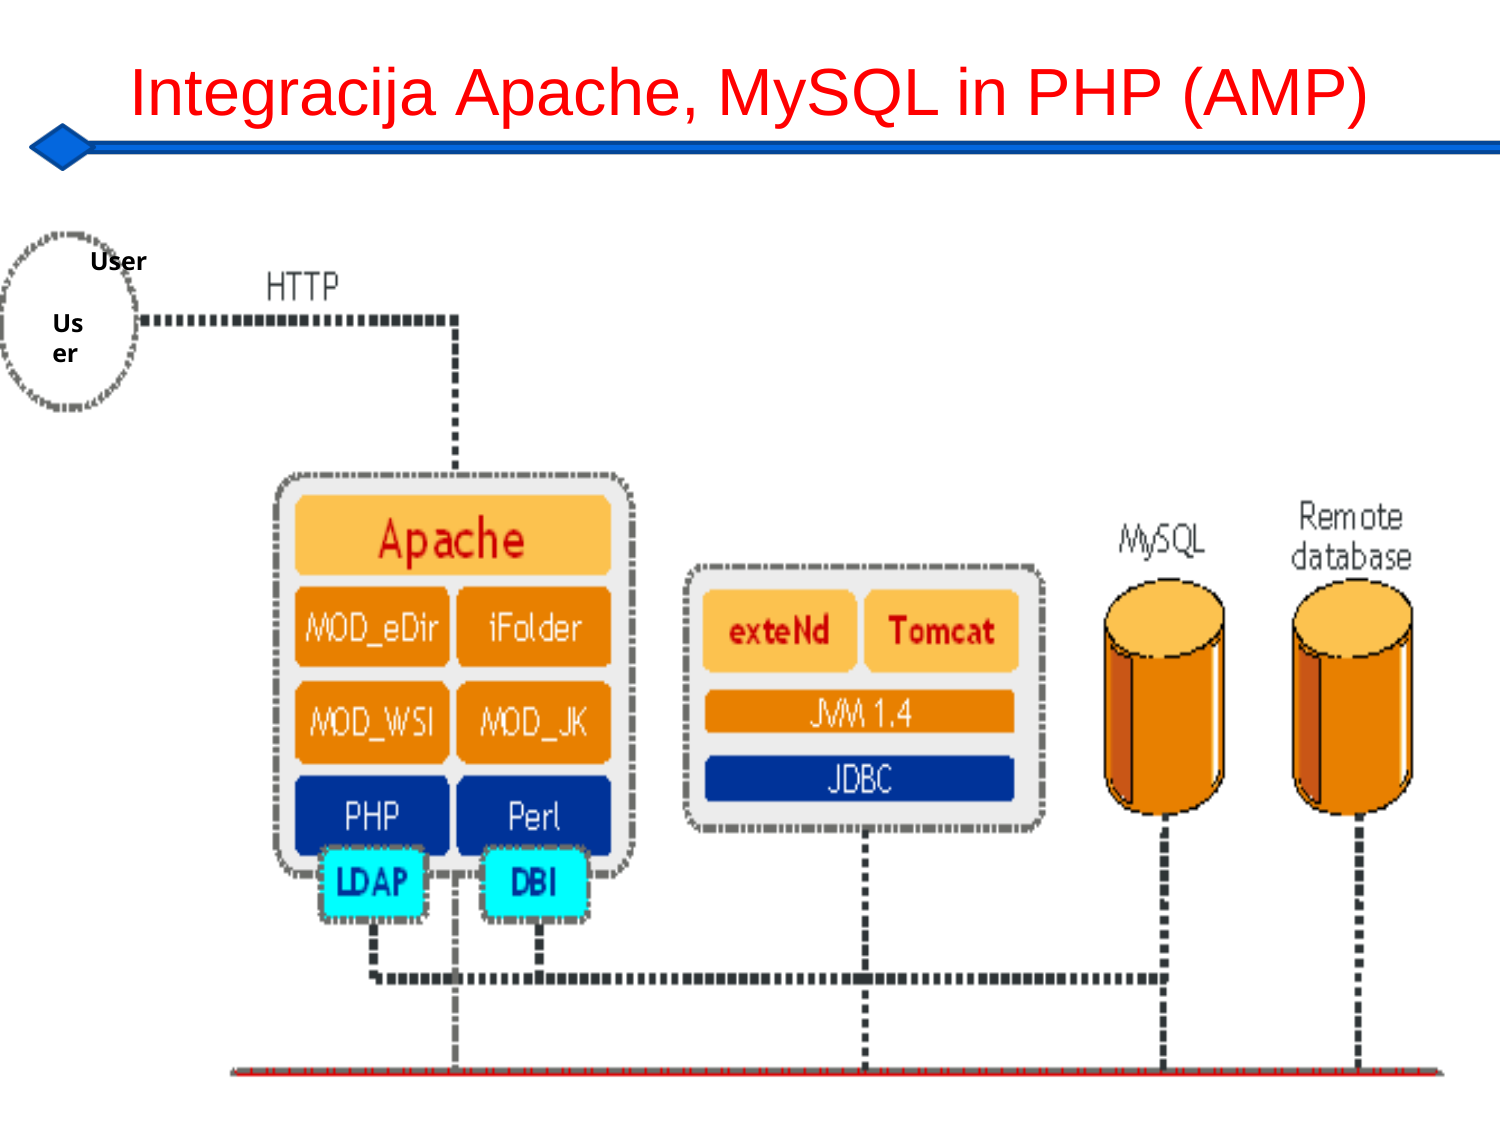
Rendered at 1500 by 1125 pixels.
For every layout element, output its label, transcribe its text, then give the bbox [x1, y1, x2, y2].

title Integracija Apache, MySQL in PHP (AMP) [75, 35, 1426, 143]
text_box User [75, 237, 163, 283]
text_box User [37, 299, 113, 376]
text_box [0, 224, 1500, 1100]
picture [28, 122, 1500, 172]
